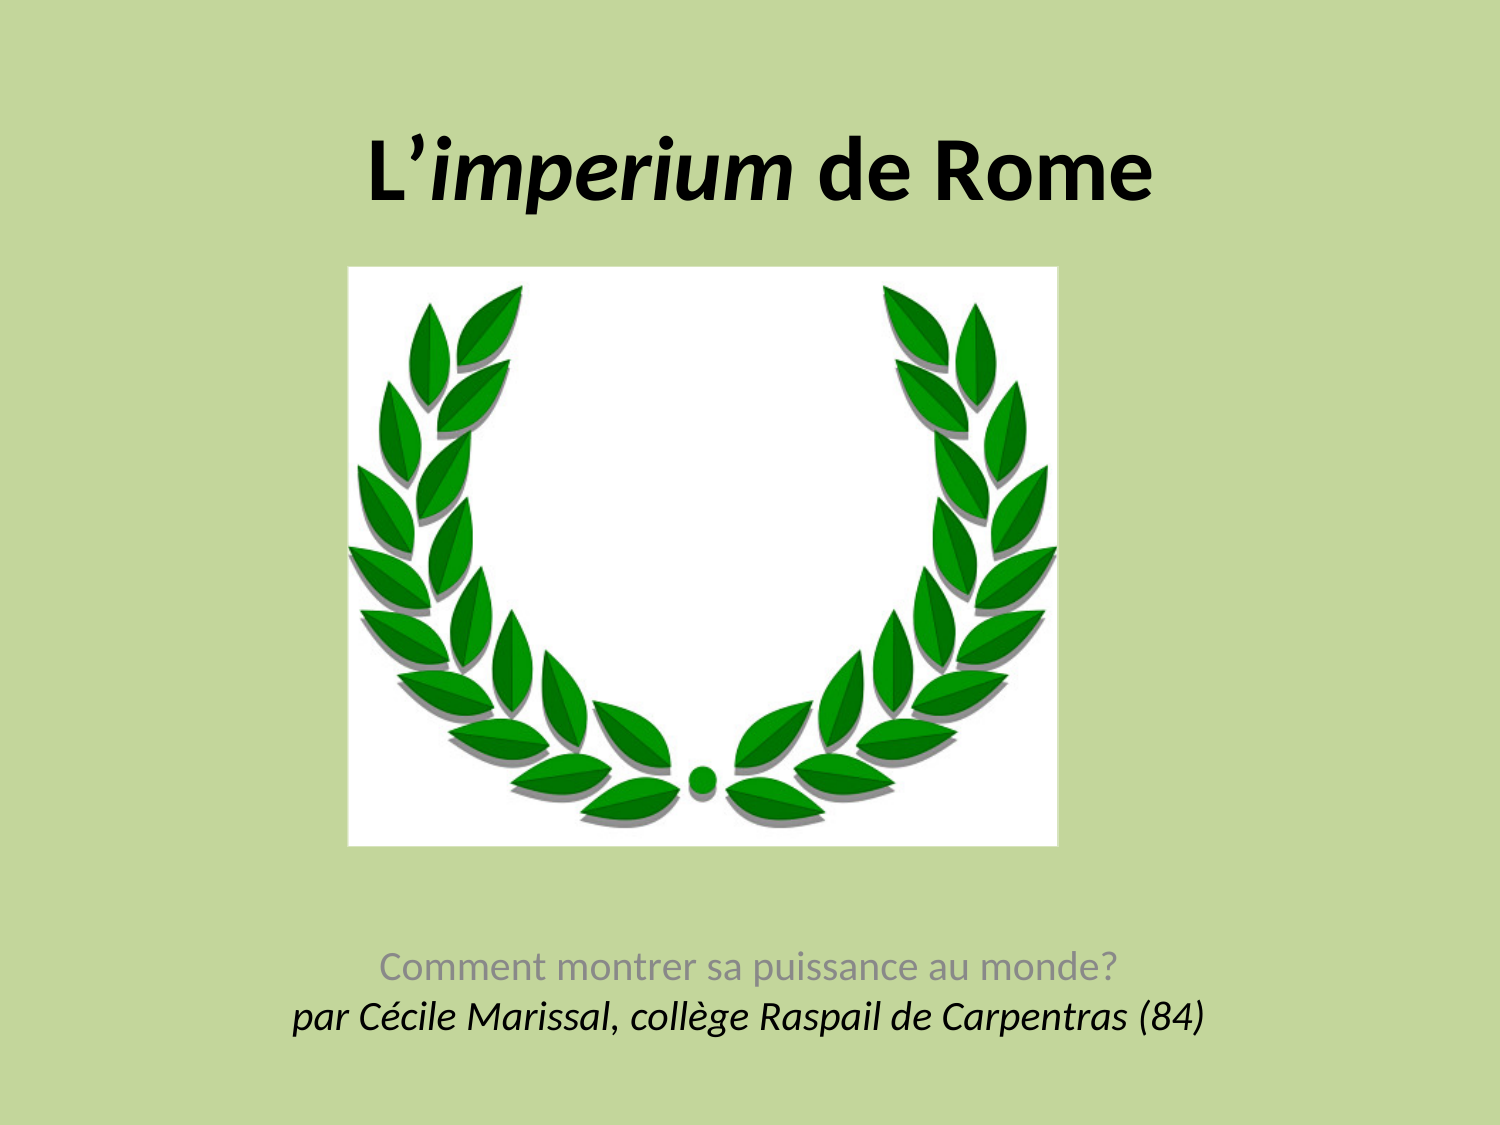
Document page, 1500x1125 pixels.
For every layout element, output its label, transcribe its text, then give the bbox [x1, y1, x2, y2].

title L’imperium de Rome [123, 42, 1399, 284]
picture [348, 284, 1058, 846]
text_box Comment montrer sa puissance au monde? par Cécile Marissal, collège Raspail de Carpentras (84) [218, 940, 1281, 1071]
